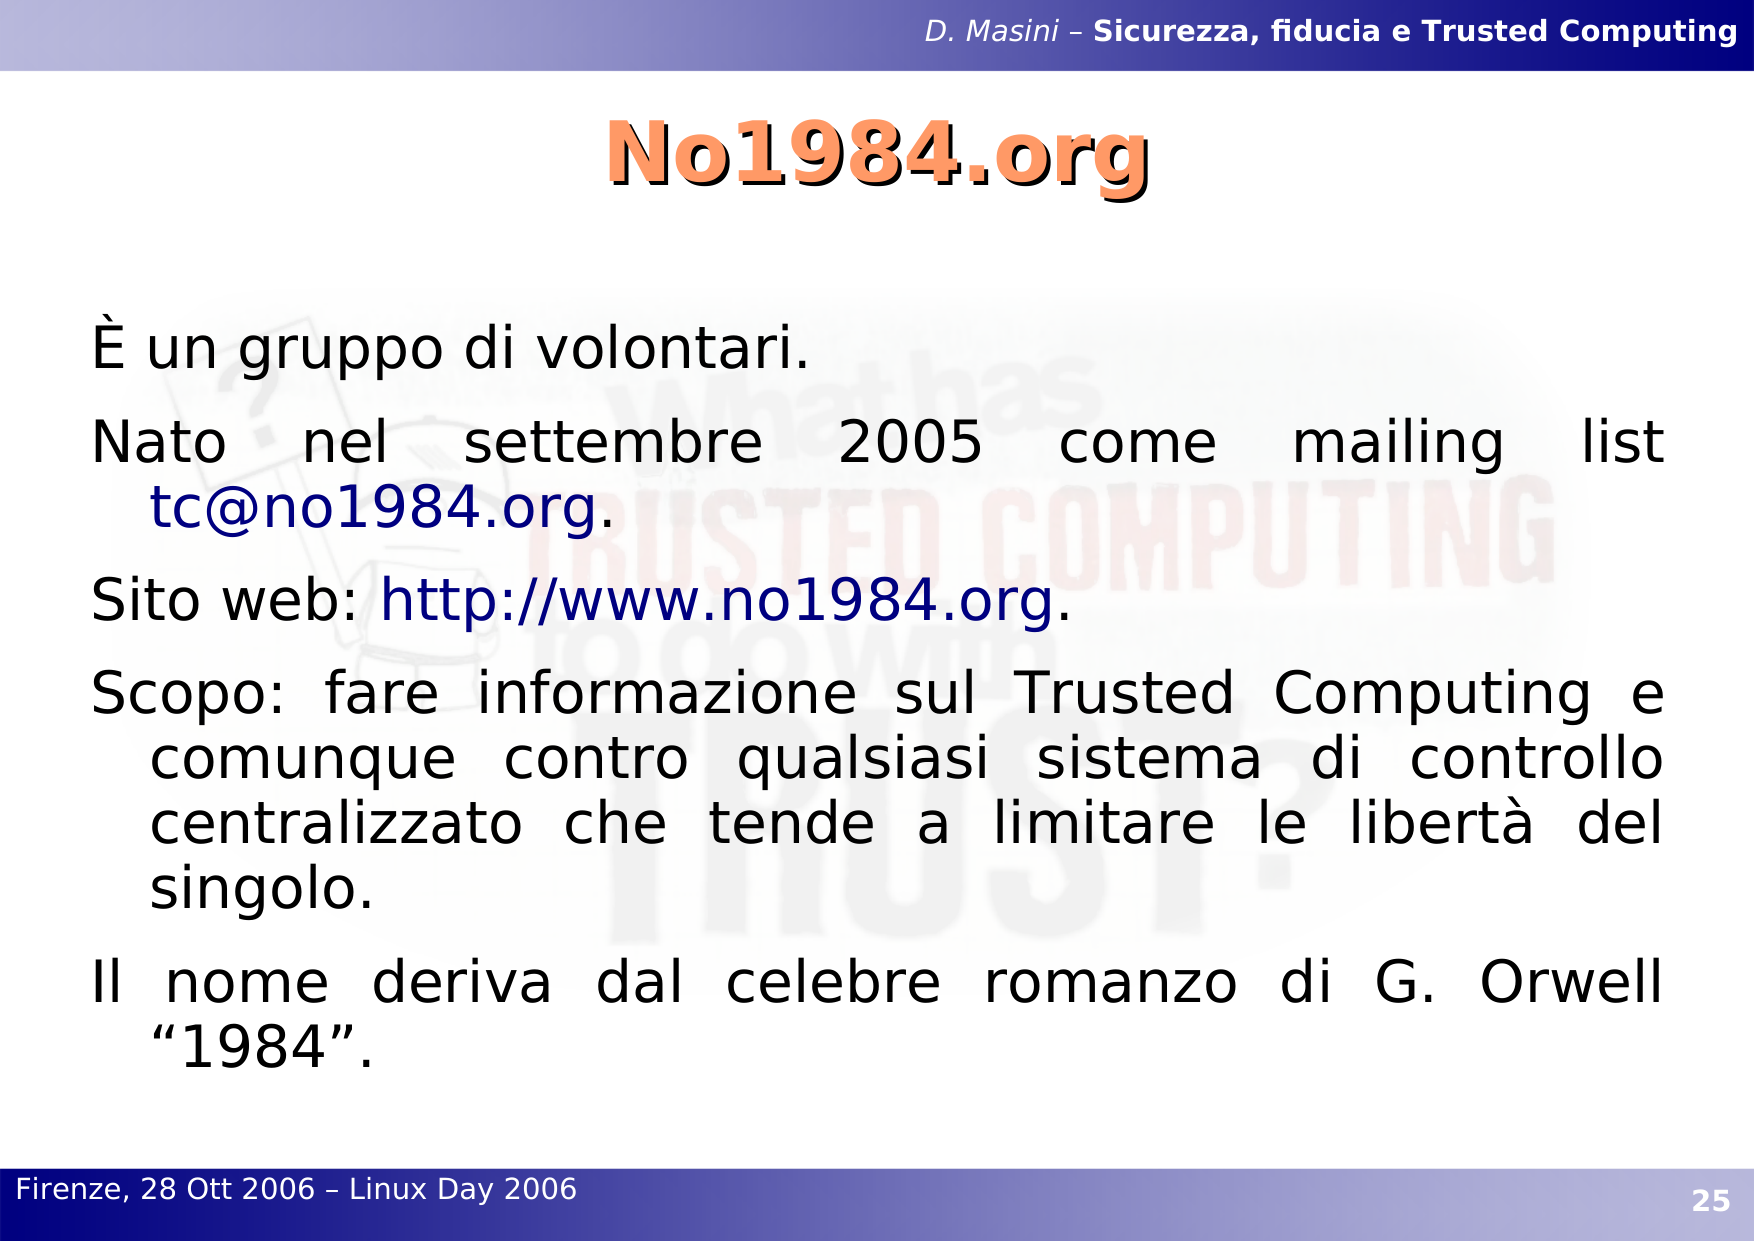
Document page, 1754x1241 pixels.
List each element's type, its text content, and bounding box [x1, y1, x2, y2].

text_box È un gruppo di volontari. Nato nel settembre 2005 come mailing list tc@no1984.org. Sito web: http://www.no1984.org. Scopo: fare informazione sul Trusted Computing e comunque contro qualsiasi sistema di controllo centralizzato che tende a limitare le libertà del singolo. Il nome deriva dal celebre romanzo di G. Orwell “1984”. [87, 289, 1667, 1108]
text_box Firenze, 28 Ott 2006 – Linux Day 2006 [0, 1175, 1314, 1234]
picture [0, 0, 1754, 1241]
text_box D. Masini – Sicurezza, fiducia e Trusted Computing [602, 7, 1754, 63]
text_box <numero> [1641, 1185, 1732, 1223]
title No1984.org [87, 49, 1667, 257]
